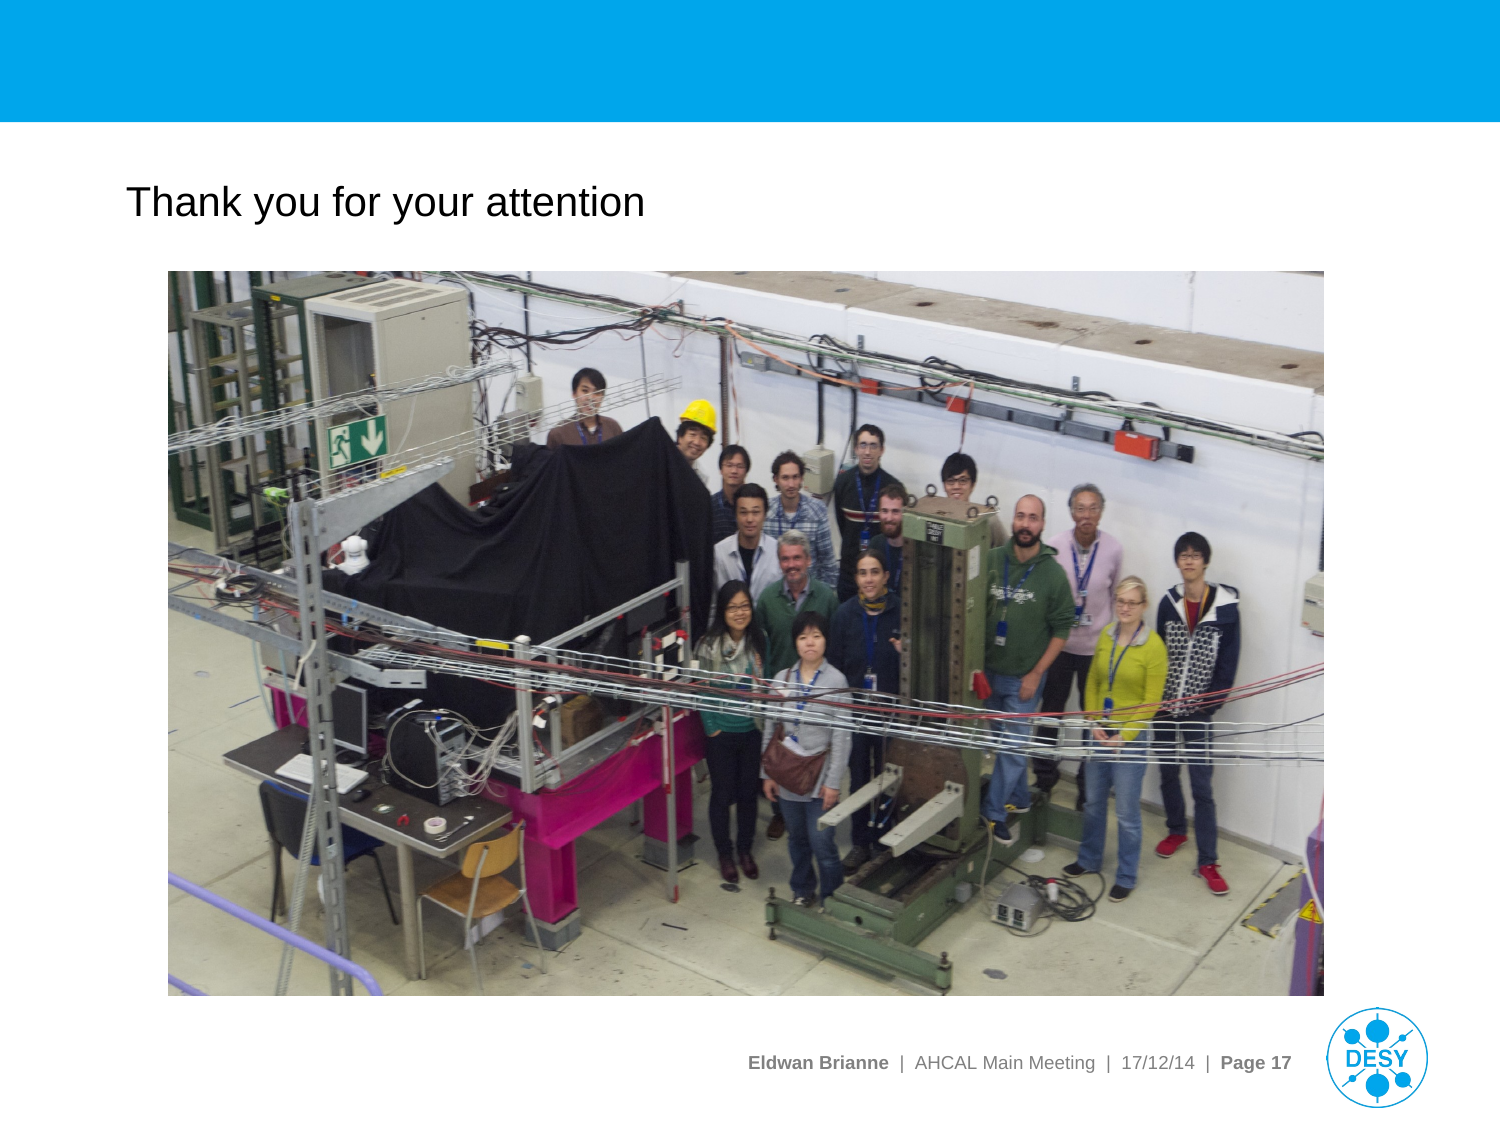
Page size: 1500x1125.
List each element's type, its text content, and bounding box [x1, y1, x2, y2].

list Thank you for your attention [82, 178, 740, 238]
picture [168, 271, 1324, 996]
picture [1326, 1007, 1428, 1108]
